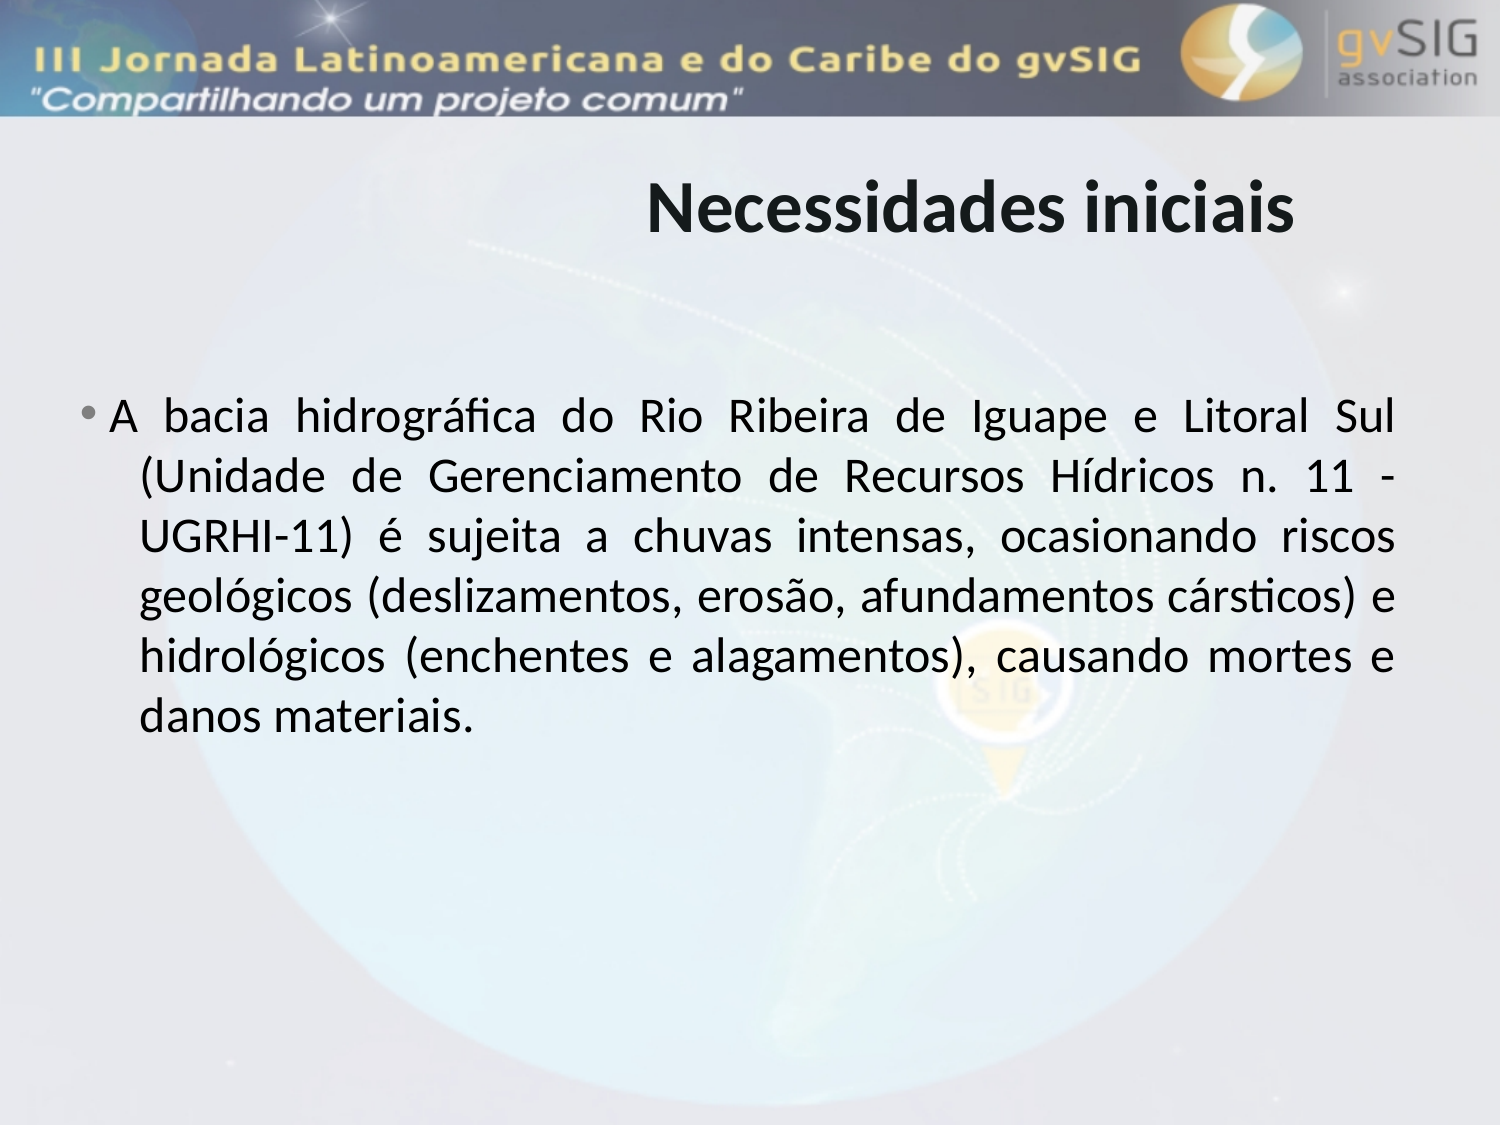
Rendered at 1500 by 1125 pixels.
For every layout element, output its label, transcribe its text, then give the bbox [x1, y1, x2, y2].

title Necessidades iniciais [631, 113, 1424, 291]
picture [0, 0, 1500, 1125]
list A bacia hidrográfica do Rio Ribeira de Iguape e Litoral Sul (Unidade de Gerenciamento de Recursos Hídricos n. 11 - UGRHI-11) é sujeita a chuvas intensas, ocasionando riscos geológicos (deslizamentos, erosão, afundamentos cársticos) e hidrológicos (enchentes e alagamentos), causando mortes e danos materiais. [64, 288, 1436, 837]
